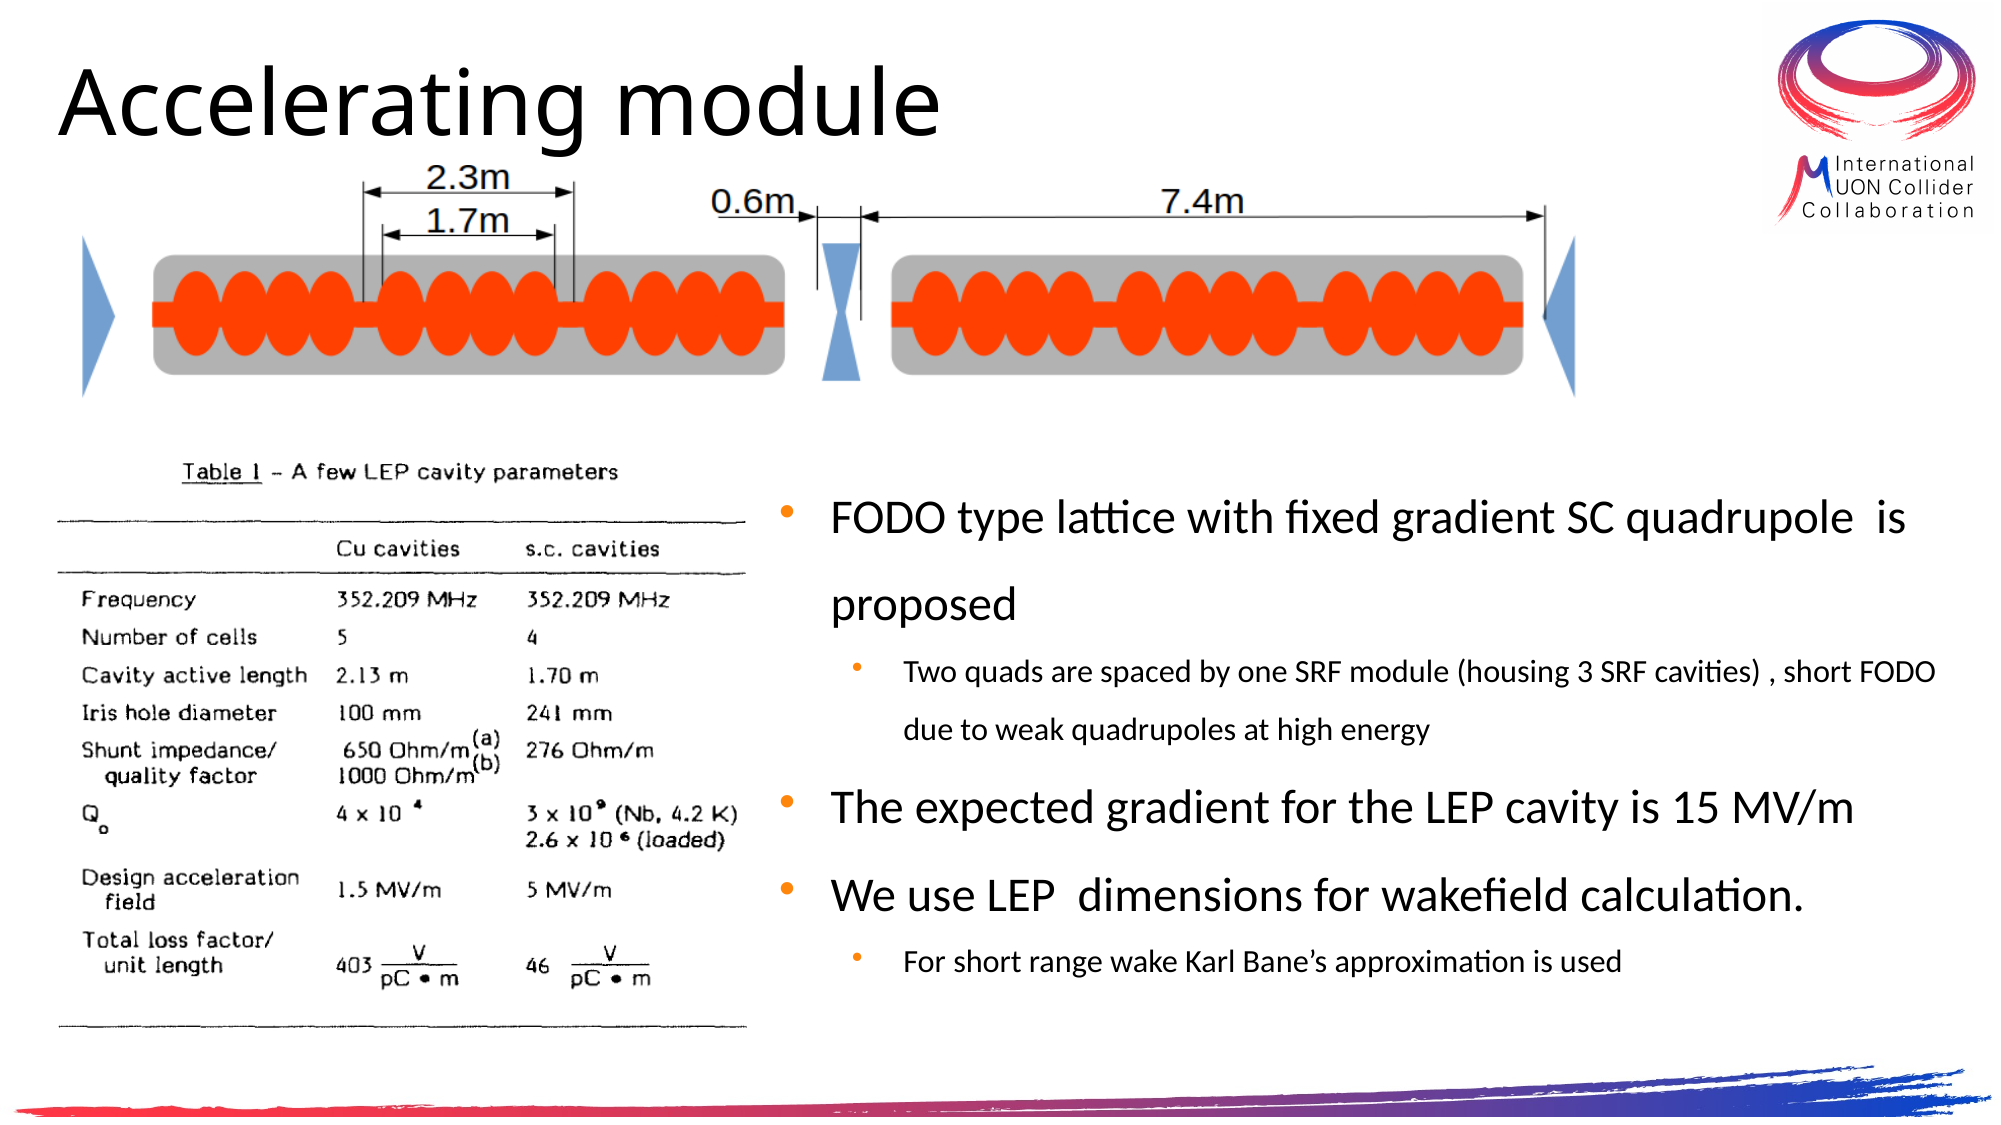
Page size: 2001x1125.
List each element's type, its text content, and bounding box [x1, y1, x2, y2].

picture [57, 462, 747, 1028]
title Accelerating module [43, 20, 1735, 191]
picture [82, 165, 1576, 399]
picture [1762, 2, 1994, 234]
list FODO type lattice with fixed gradient SC quadrupole is proposed Two quads are spaced by one SRF module (housing 3 SRF cavities) , short FODO due to weak quadrupoles at high energy The expected gradient for the LEP cavity is 15 MV/m We use LEP dimensions for wakefield calculation. For short range wake Karl Bane’s approximation is used [746, 448, 1969, 990]
picture [0, 1058, 2000, 1117]
